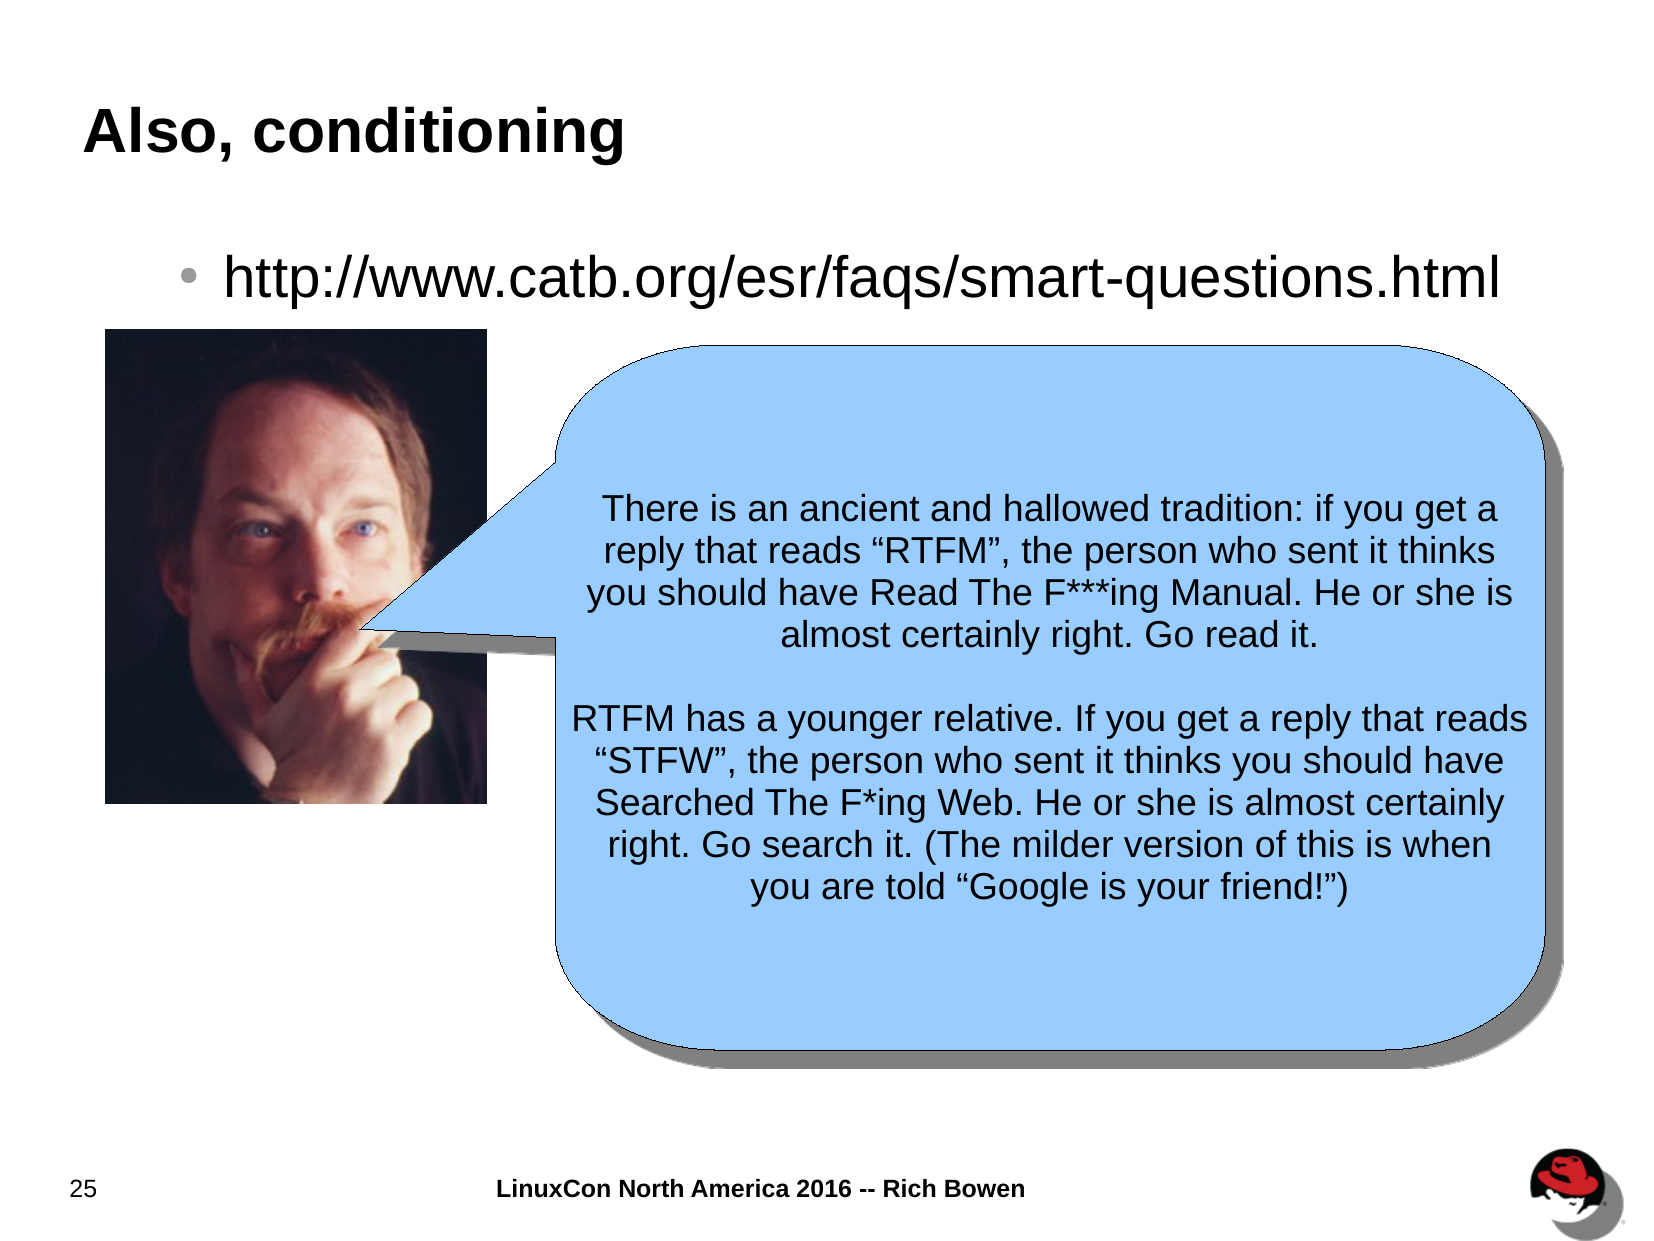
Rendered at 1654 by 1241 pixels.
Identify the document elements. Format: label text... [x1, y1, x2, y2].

picture [105, 329, 487, 804]
text_box There is an ancient and hallowed tradition: if you get a reply that reads “RTFM”, the person who sent it thinks you should have Read The F***ing Manual. He or she is almost certainly right. Go read it. RTFM has a younger relative. If you get a reply that reads “STFW”, the person who sent it thinks you should have Searched The F*ing Web. He or she is almost certainly right. Go search it. (The milder version of this is when you are told “Google is your friend!”) [359, 345, 1546, 1051]
list http://www.catb.org/esr/faqs/smart-questions.html [86, 244, 1576, 1039]
picture [1529, 1146, 1613, 1224]
title Also, conditioning [82, 37, 1571, 226]
